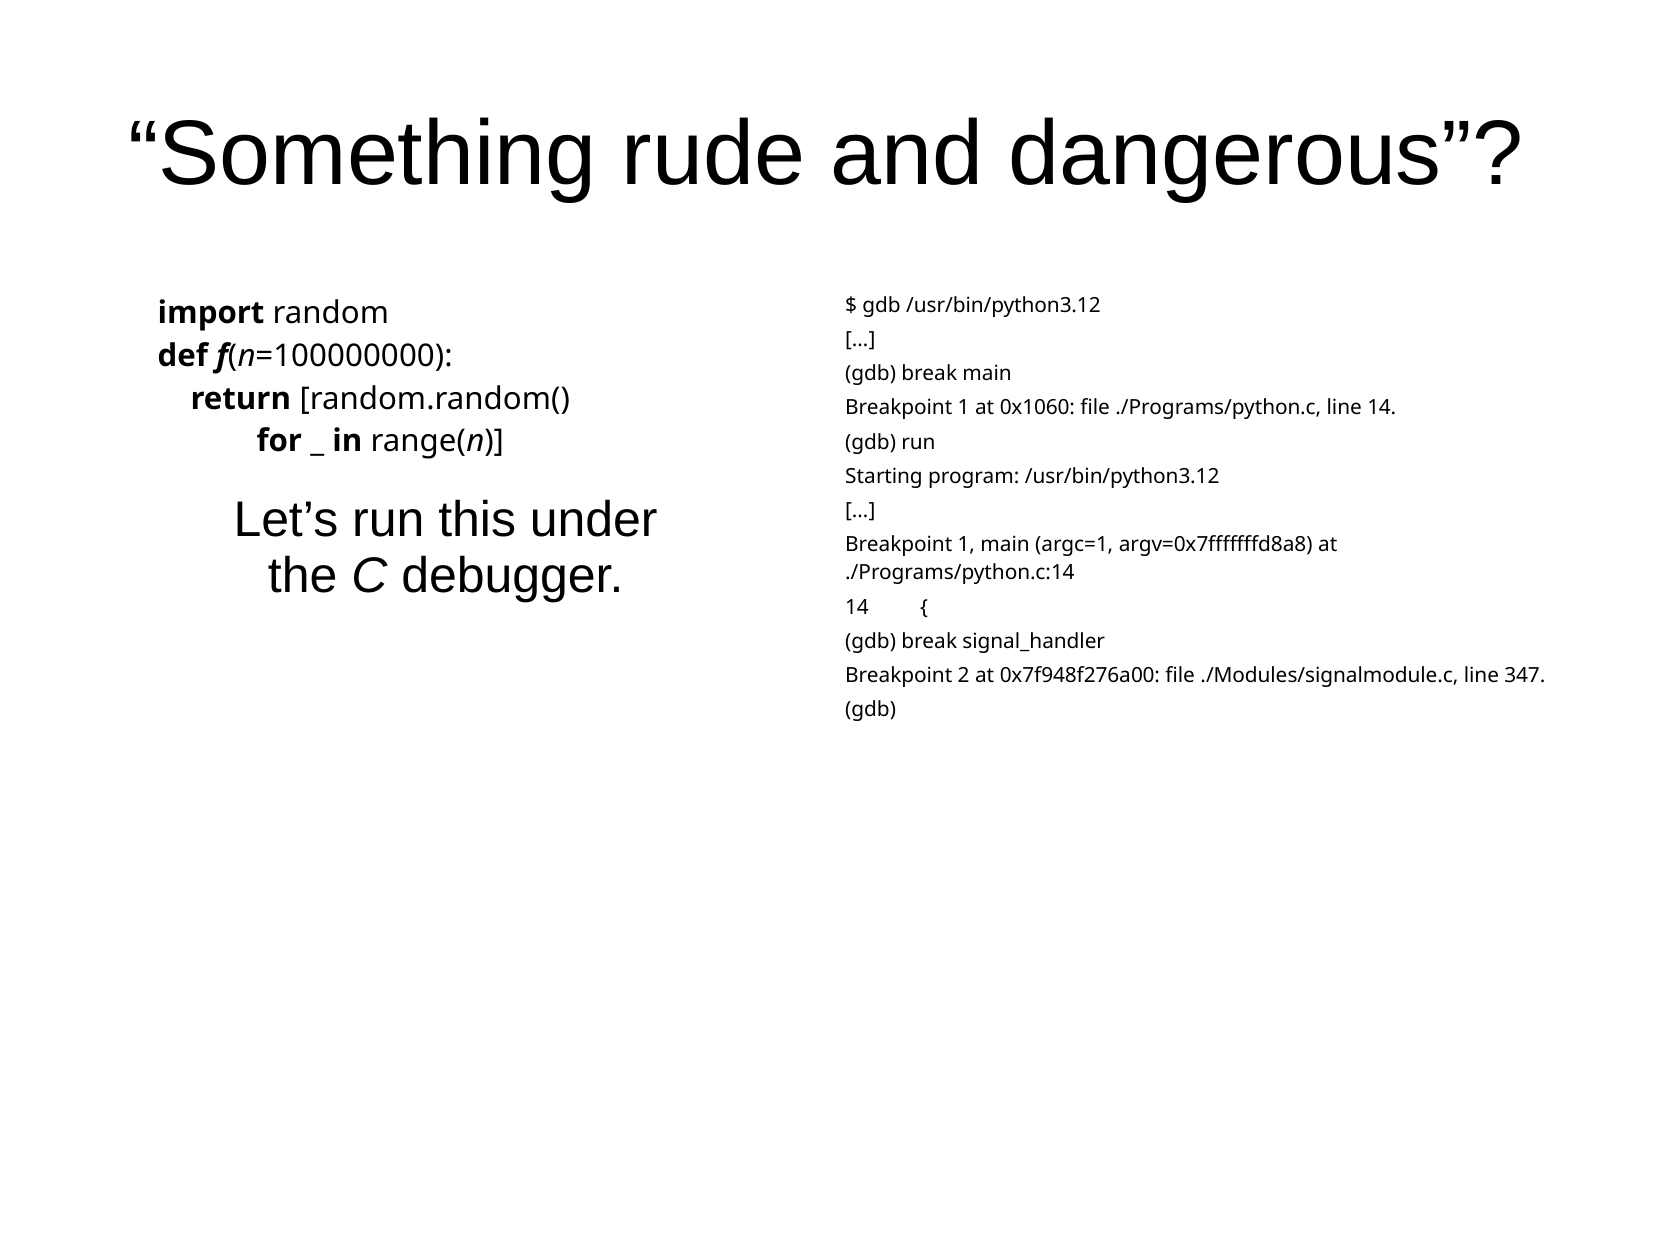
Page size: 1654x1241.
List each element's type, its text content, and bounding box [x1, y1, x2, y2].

list $ gdb /usr/bin/python3.12 […] (gdb) break main Breakpoint 1 at 0x1060: file ./Programs/python.c, line 14. (gdb) run Starting program: /usr/bin/python3.12 […] Breakpoint 1, main (argc=1, argv=0x7fffffffd8a8) at ./Programs/python.c:14 14 { (gdb) break signal_handler Breakpoint 2 at 0x7f948f276a00: file ./Modules/signalmodule.c, line 347. (gdb) [845, 290, 1572, 1201]
title “Something rude and dangerous”? [82, 49, 1571, 257]
list import random def f(n=100000000): return [random.random() for _ in range(n)] Let’s run this under the C debugger. [82, 290, 809, 1201]
